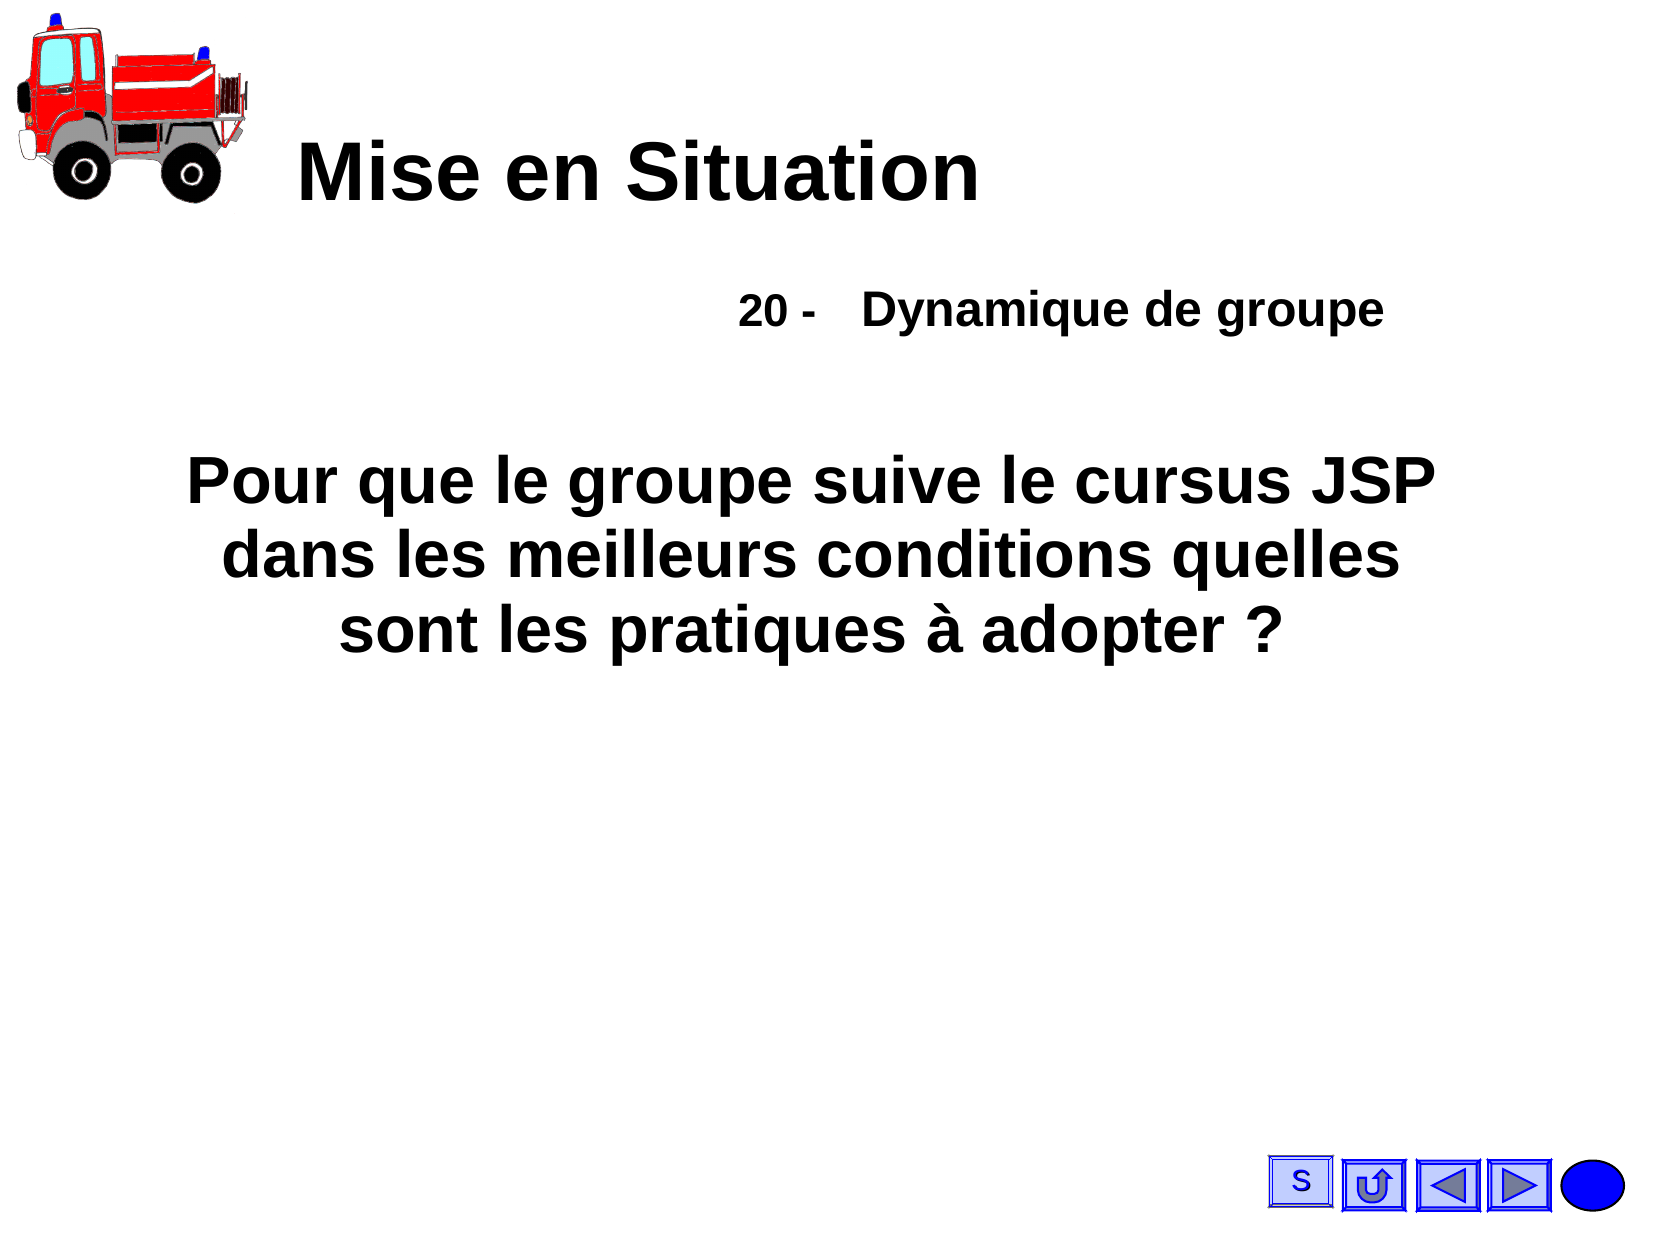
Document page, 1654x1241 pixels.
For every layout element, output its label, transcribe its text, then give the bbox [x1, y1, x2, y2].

text_box 20 - Dynamique de groupe [738, 265, 1506, 371]
text_box Mise en Situation [281, 118, 1020, 227]
list Pour que le groupe suive le cursus JSP dans les meilleurs conditions quelles sont les pratiques à adopter ? [147, 354, 1477, 1199]
picture [8, 8, 257, 216]
text_box [1561, 1160, 1625, 1211]
